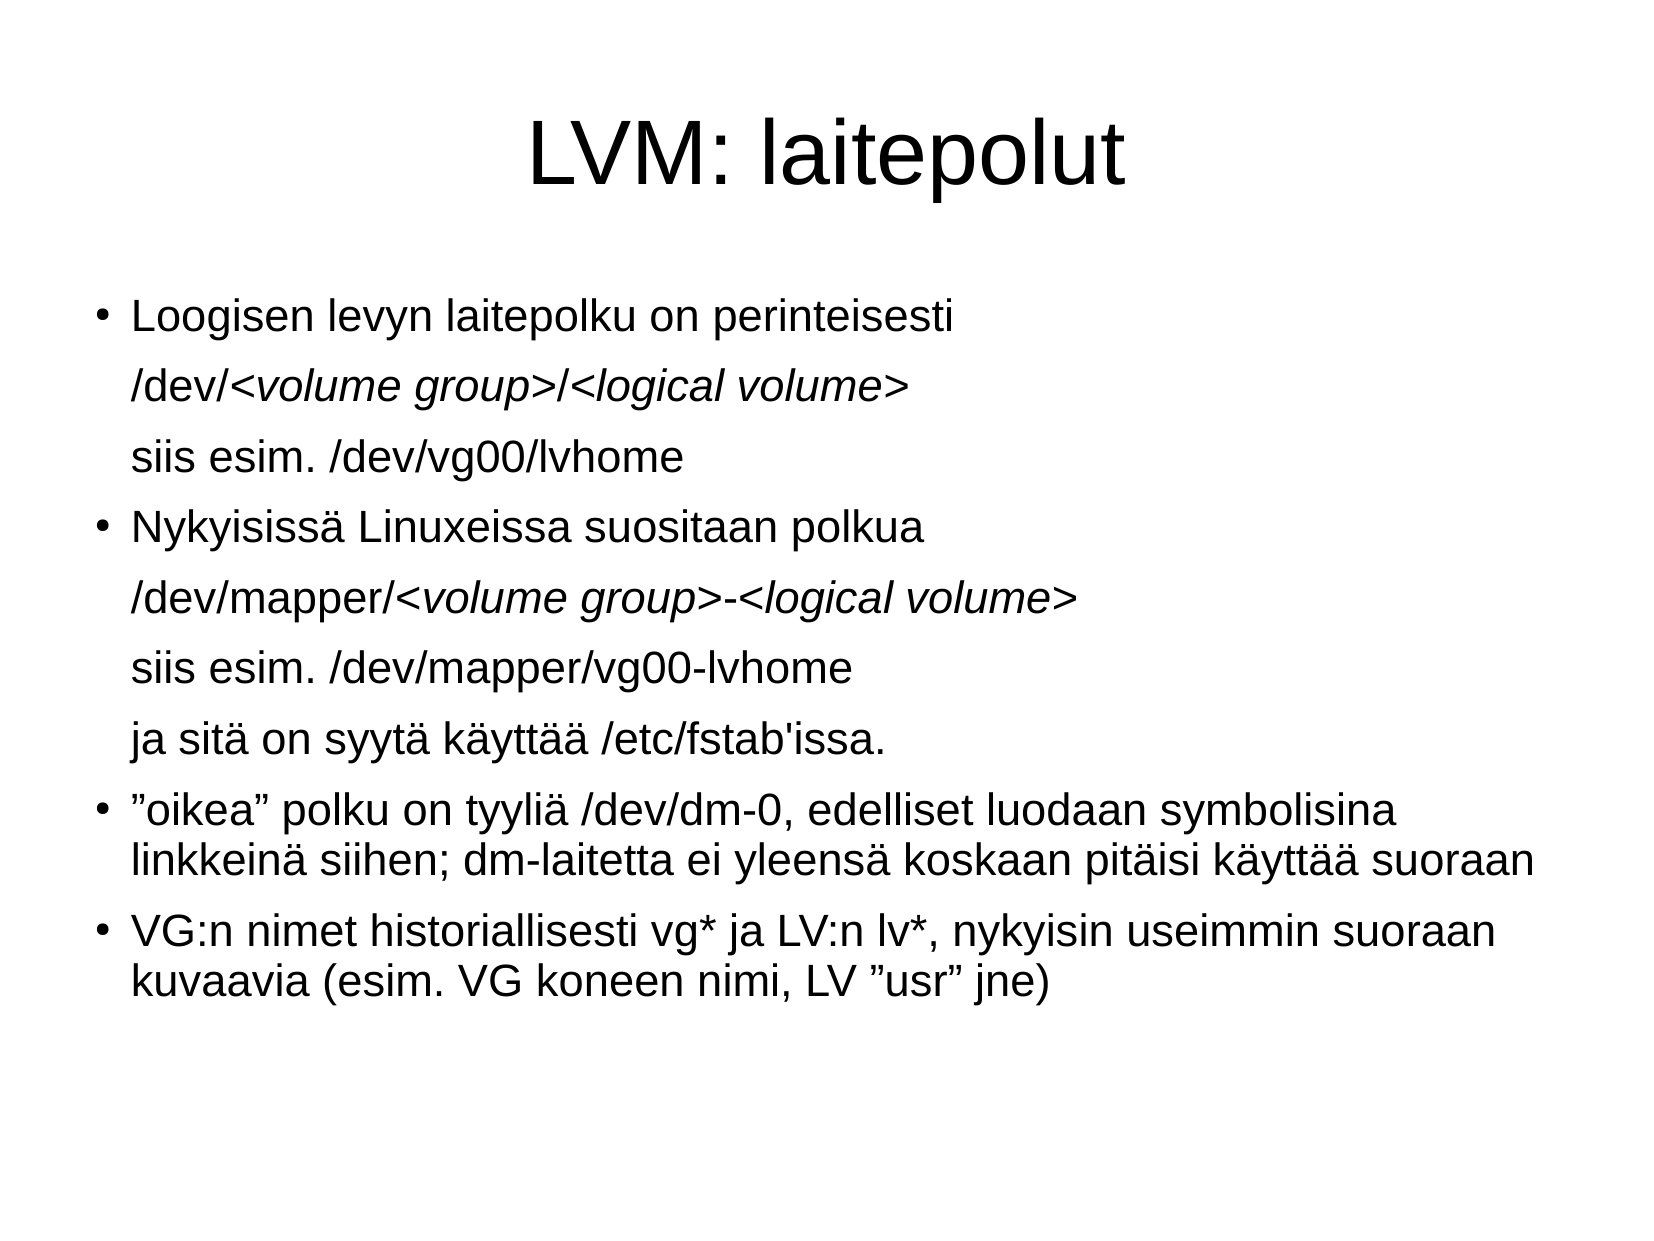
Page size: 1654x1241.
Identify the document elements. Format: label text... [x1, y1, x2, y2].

list Loogisen levyn laitepolku on perinteisesti /dev/<volume group>/<logical volume> siis esim. /dev/vg00/lvhome Nykyisissä Linuxeissa suositaan polkua /dev/mapper/<volume group>-<logical volume> siis esim. /dev/mapper/vg00-lvhome ja sitä on syytä käyttää /etc/fstab'issa. ”oikea” polku on tyyliä /dev/dm-0, edelliset luodaan symbolisina linkkeinä siihen; dm-laitetta ei yleensä koskaan pitäisi käyttää suoraan VG:n nimet historiallisesti vg* ja LV:n lv*, nykyisin useimmin suoraan kuvaavia (esim. VG koneen nimi, LV ”usr” jne) [82, 290, 1571, 1010]
title LVM: laitepolut [82, 49, 1571, 257]
